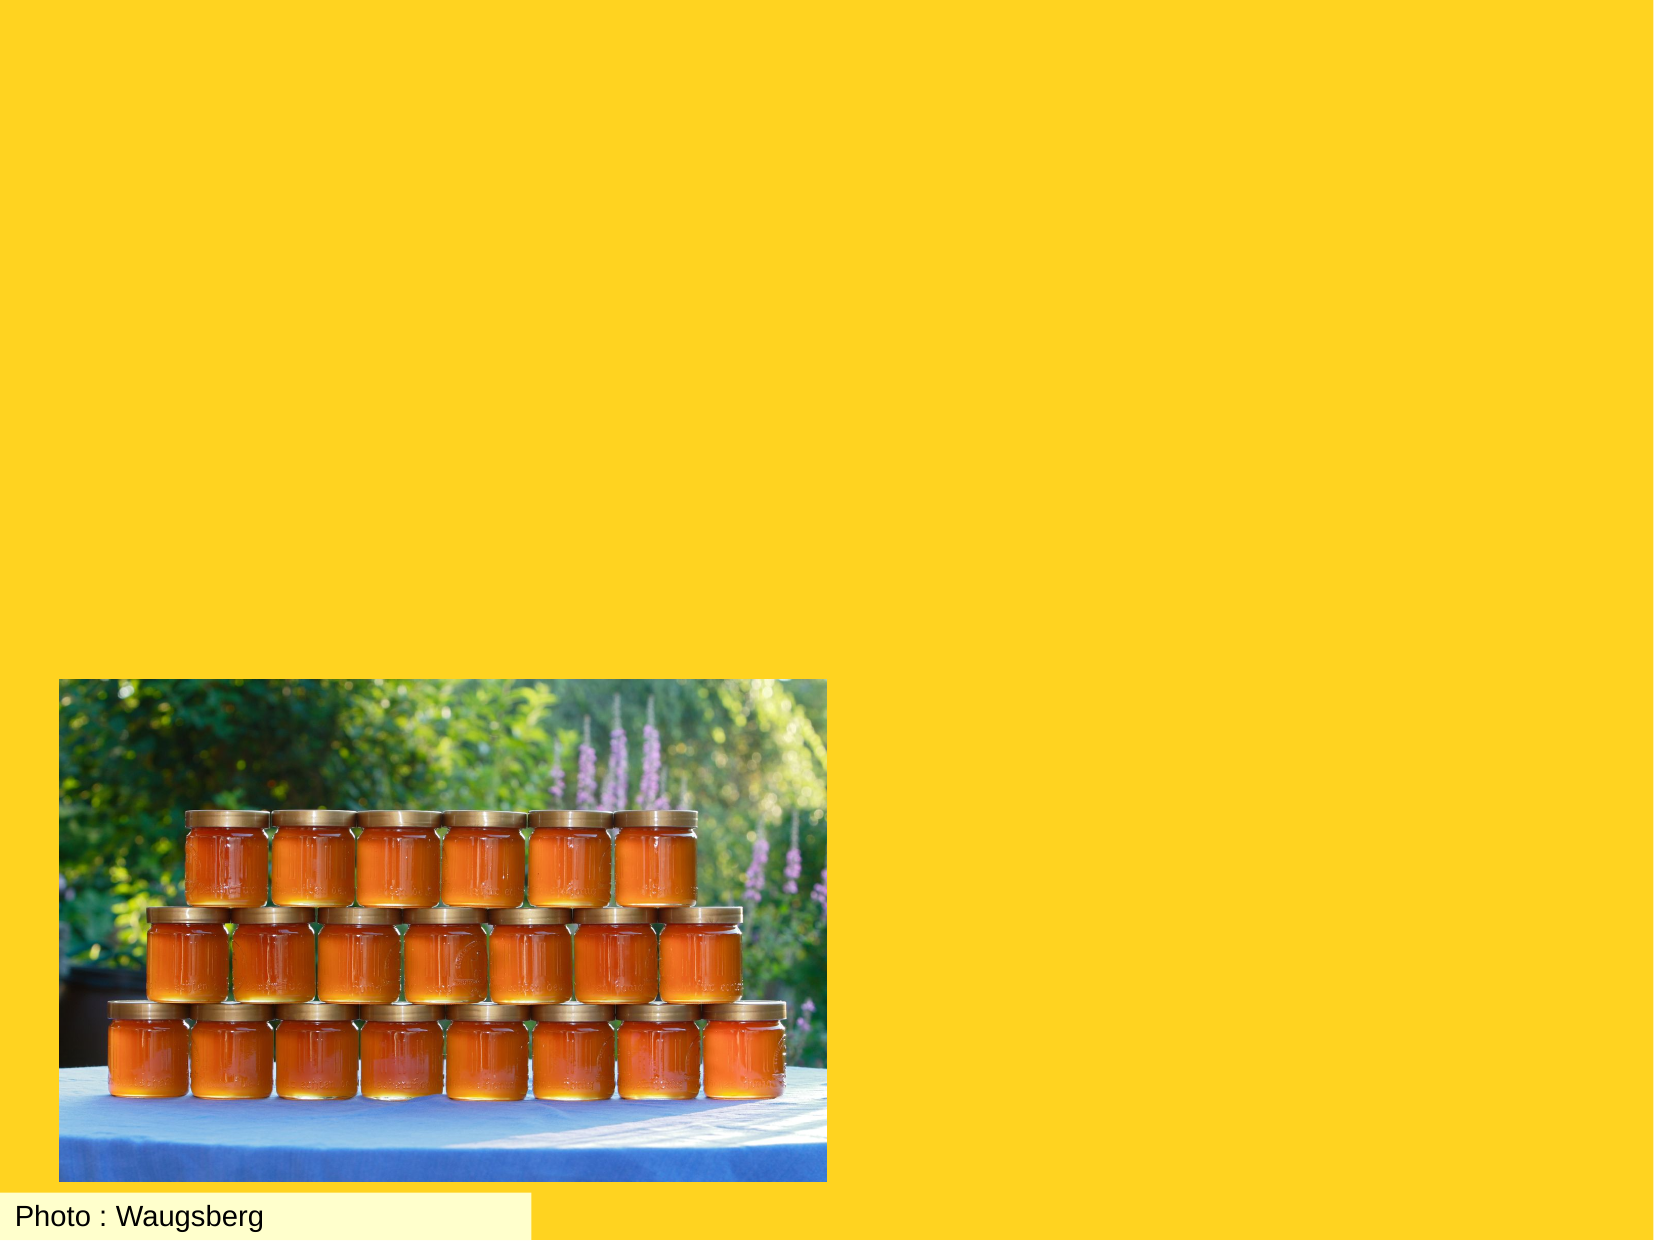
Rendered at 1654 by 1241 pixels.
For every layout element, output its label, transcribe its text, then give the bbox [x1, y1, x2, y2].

text_box Photo : Waugsberg [0, 1192, 532, 1241]
picture [59, 679, 827, 1182]
